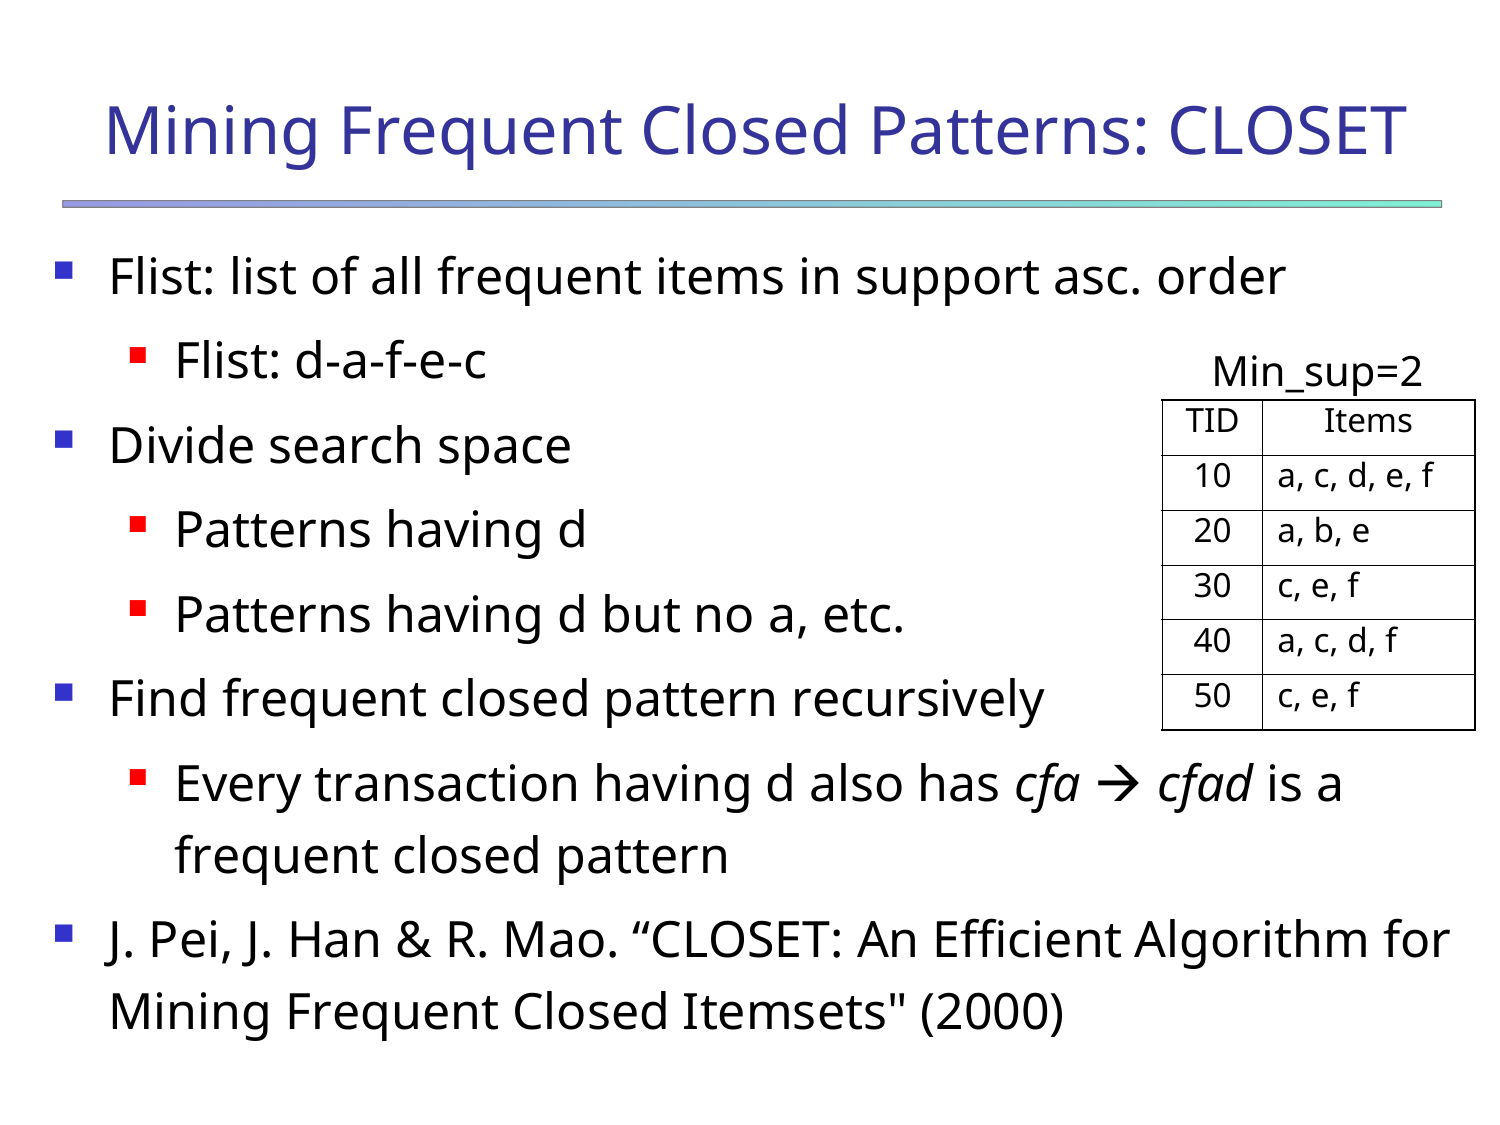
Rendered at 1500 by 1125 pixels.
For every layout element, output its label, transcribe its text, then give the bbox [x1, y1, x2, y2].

title Mining Frequent Closed Patterns: CLOSET [62, 0, 1450, 175]
text_box Min_sup=2 [1196, 337, 1439, 403]
table_cell 10 [1163, 456, 1262, 510]
table_cell c, e, f [1263, 675, 1474, 729]
table_header TID [1163, 401, 1262, 455]
table_cell 30 [1163, 566, 1262, 619]
table_cell 40 [1163, 620, 1262, 674]
table_cell a, c, d, e, f [1263, 456, 1474, 510]
table_header Items [1263, 401, 1474, 455]
list Flist: list of all frequent items in support asc. order Flist: d-a-f-e-c Divide search space Patterns having d Patterns having d but no a, etc. Find frequent closed pattern recursively Every transaction having d also has cfa  cfad is a frequent closed pattern J. Pei, J. Han & R. Mao. “CLOSET: An Efficient Algorithm for Mining Frequent Closed Itemsets" (2000) [37, 224, 1469, 1108]
table_cell 20 [1163, 511, 1262, 565]
table_cell 50 [1163, 675, 1262, 729]
table_cell c, e, f [1263, 566, 1474, 619]
table_cell a, b, e [1263, 511, 1474, 565]
table_cell a, c, d, f [1263, 620, 1474, 674]
